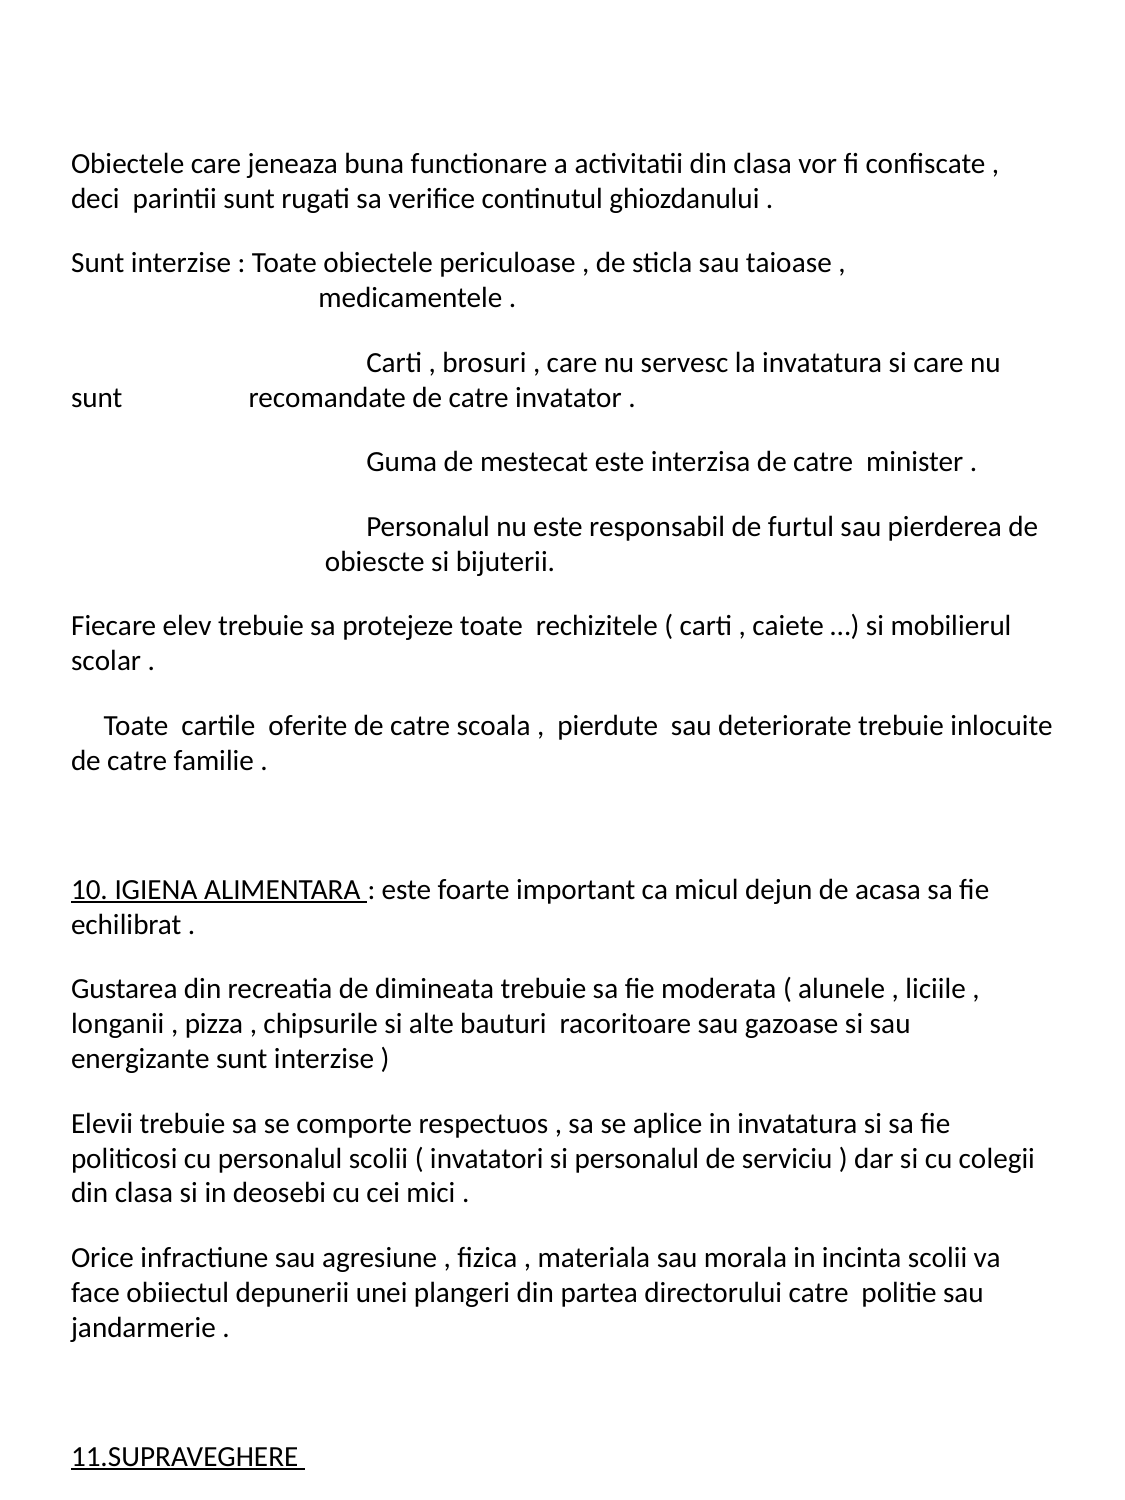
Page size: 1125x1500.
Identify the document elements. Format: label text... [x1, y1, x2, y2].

list Obiectele care jeneaza buna functionare a activitatii din clasa vor fi confiscate , deci parintii sunt rugati sa verifice continutul ghiozdanului . Sunt interzise : Toate obiectele periculoase , de sticla sau taioase , medicamentele . Carti , brosuri , care nu servesc la invatatura si care nu sunt recomandate de catre invatator . Guma de mestecat este interzisa de catre minister . Personalul nu este responsabil de furtul sau pierderea de obiescte si bijuterii. Fiecare elev trebuie sa protejeze toate rechizitele ( carti , caiete …) si mobilierul scolar . Toate cartile oferite de catre scoala , pierdute sau deteriorate trebuie inlocuite de catre familie . 10. IGIENA ALIMENTARA : este foarte important ca micul dejun de acasa sa fie echilibrat . Gustarea din recreatia de dimineata trebuie sa fie moderata ( alunele , liciile , longanii , pizza , chipsurile si alte bauturi racoritoare sau gazoase si sau energizante sunt interzise ) Elevii trebuie sa se comporte respectuos , sa se aplice in invatatura si sa fie politicosi cu personalul scolii ( invatatori si personalul de serviciu ) dar si cu colegii din clasa si in deosebi cu cei mici . Orice infractiune sau agresiune , fizica , materiala sau morala in incinta scolii va face obiiectul depunerii unei plangeri din partea directorului catre politie sau jandarmerie . 11.SUPRAVEGHERE La fiecare jumatate a zilei , elevii sunt primiti cu 10 minute innainte de intrarea in clasa. Vor intra pe poarta la auzul soneriei . Din momentul in care sunt in incinta scolii , le este interzisa iesirea fara permisiune . Elevii sunt sub supravegherea invatatorului . Elevii purtatori de ochelari sunt invitati sa-i lase in clasa (in timpul recreatie) mai putin cei cu aviz de la doctor . Ora de intrare si iesire trebuie sa fie respectata atat de elevi dar si de invatatori , parinti si personalul comunal . Poarta scolii se inchide 5 minute dupa ce s-a sunat ( la 8 h 05 si la 13 h 05 ) . [56, 87, 1069, 1128]
